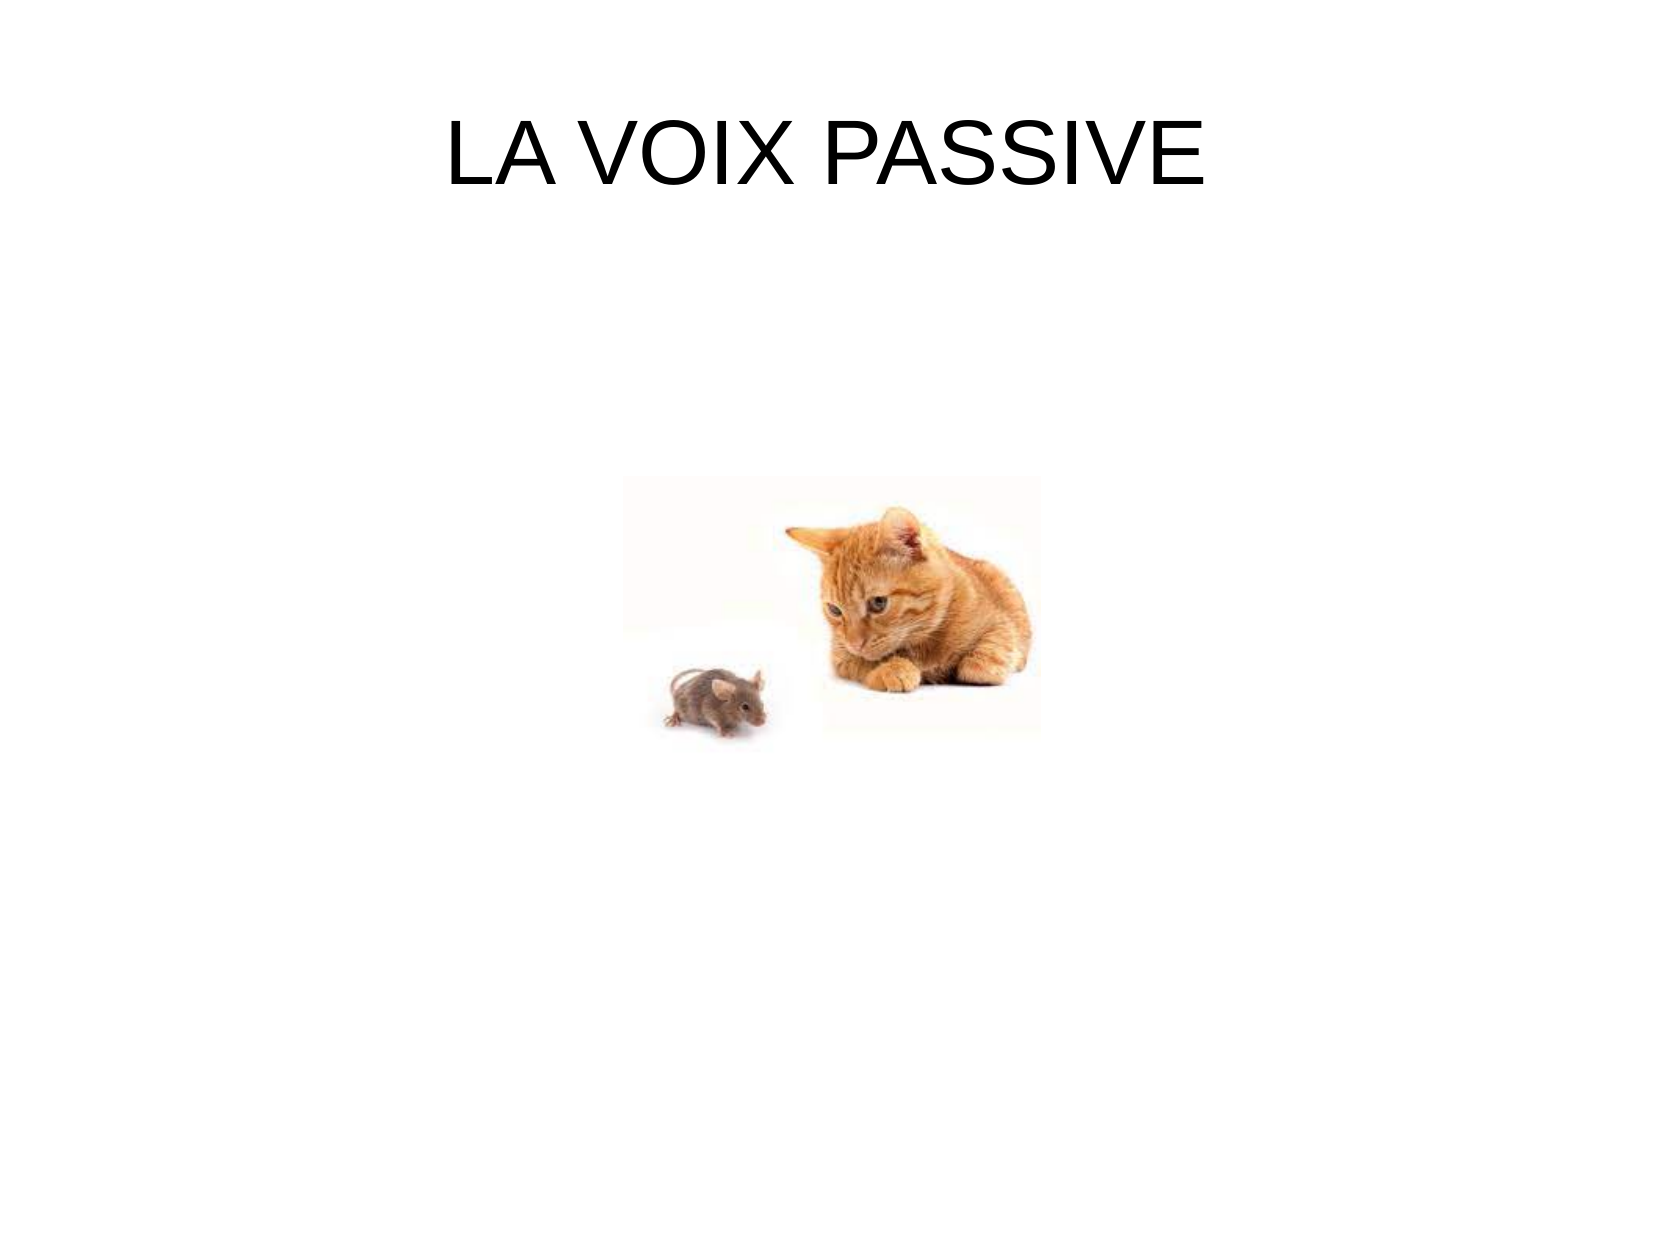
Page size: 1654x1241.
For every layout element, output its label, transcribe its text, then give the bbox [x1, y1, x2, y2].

picture [623, 476, 1041, 771]
title LA VOIX PASSIVE [82, 49, 1571, 257]
